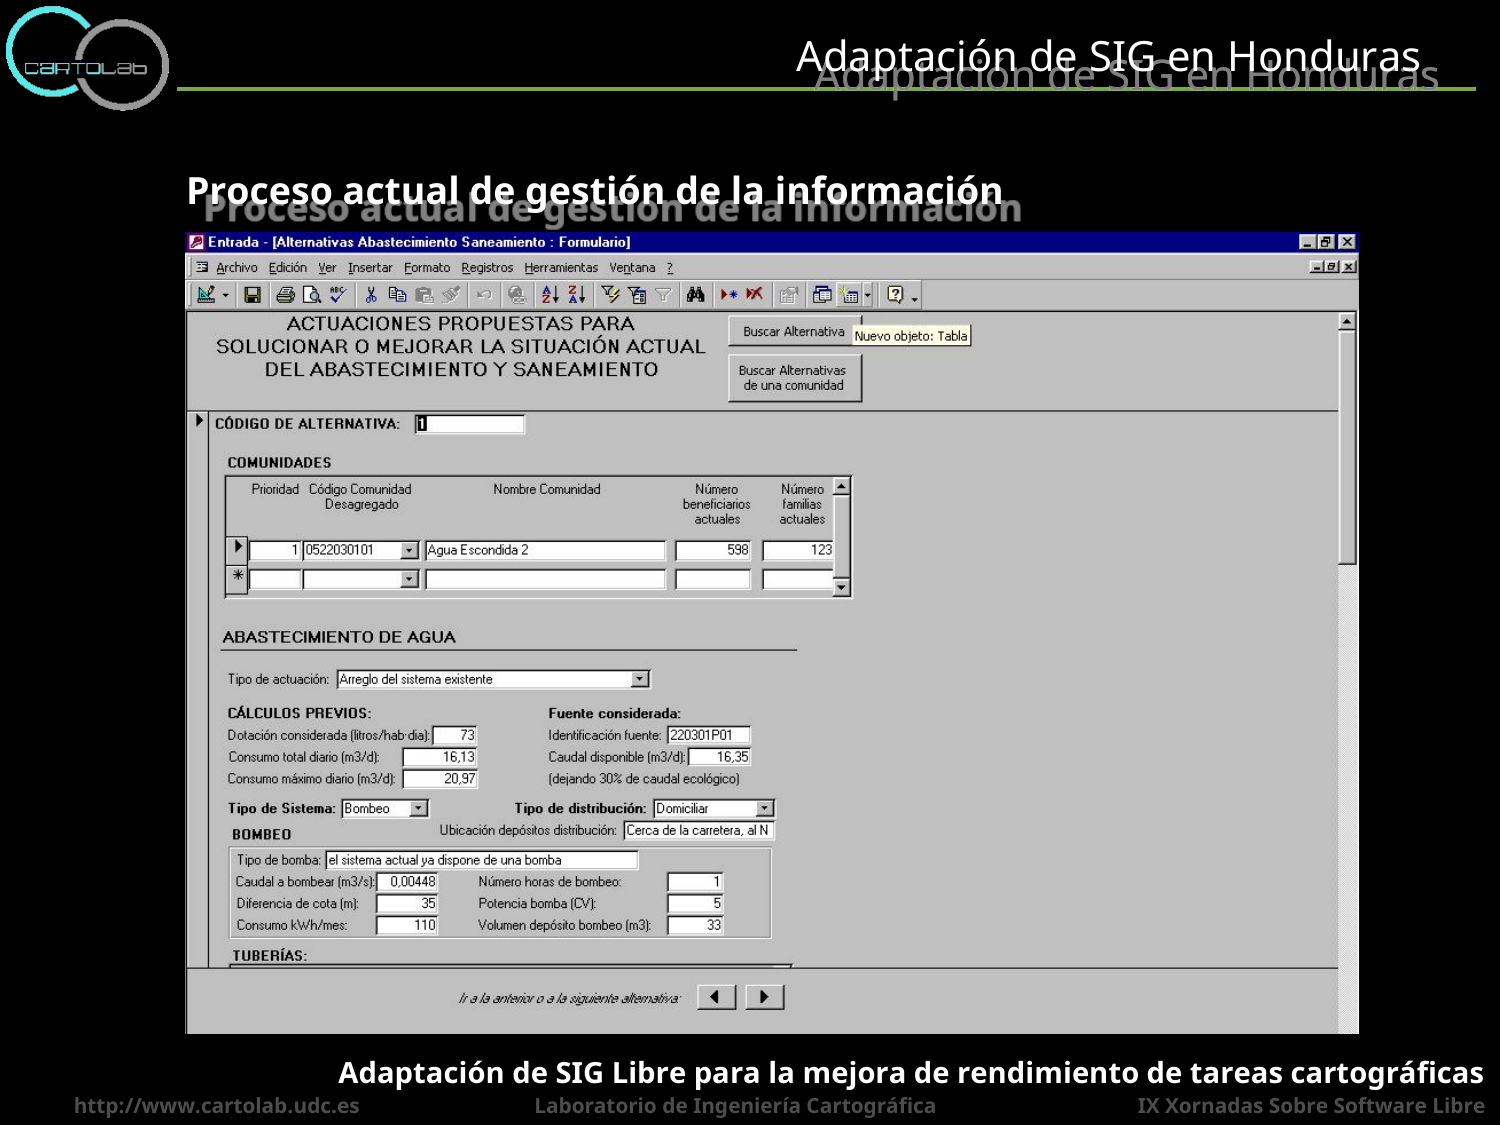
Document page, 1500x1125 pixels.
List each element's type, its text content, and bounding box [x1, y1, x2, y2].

picture [185, 232, 1359, 1034]
text_box Adaptación de SIG en Honduras [781, 22, 1483, 88]
text_box Proceso actual de gestión de la información [171, 159, 1441, 916]
